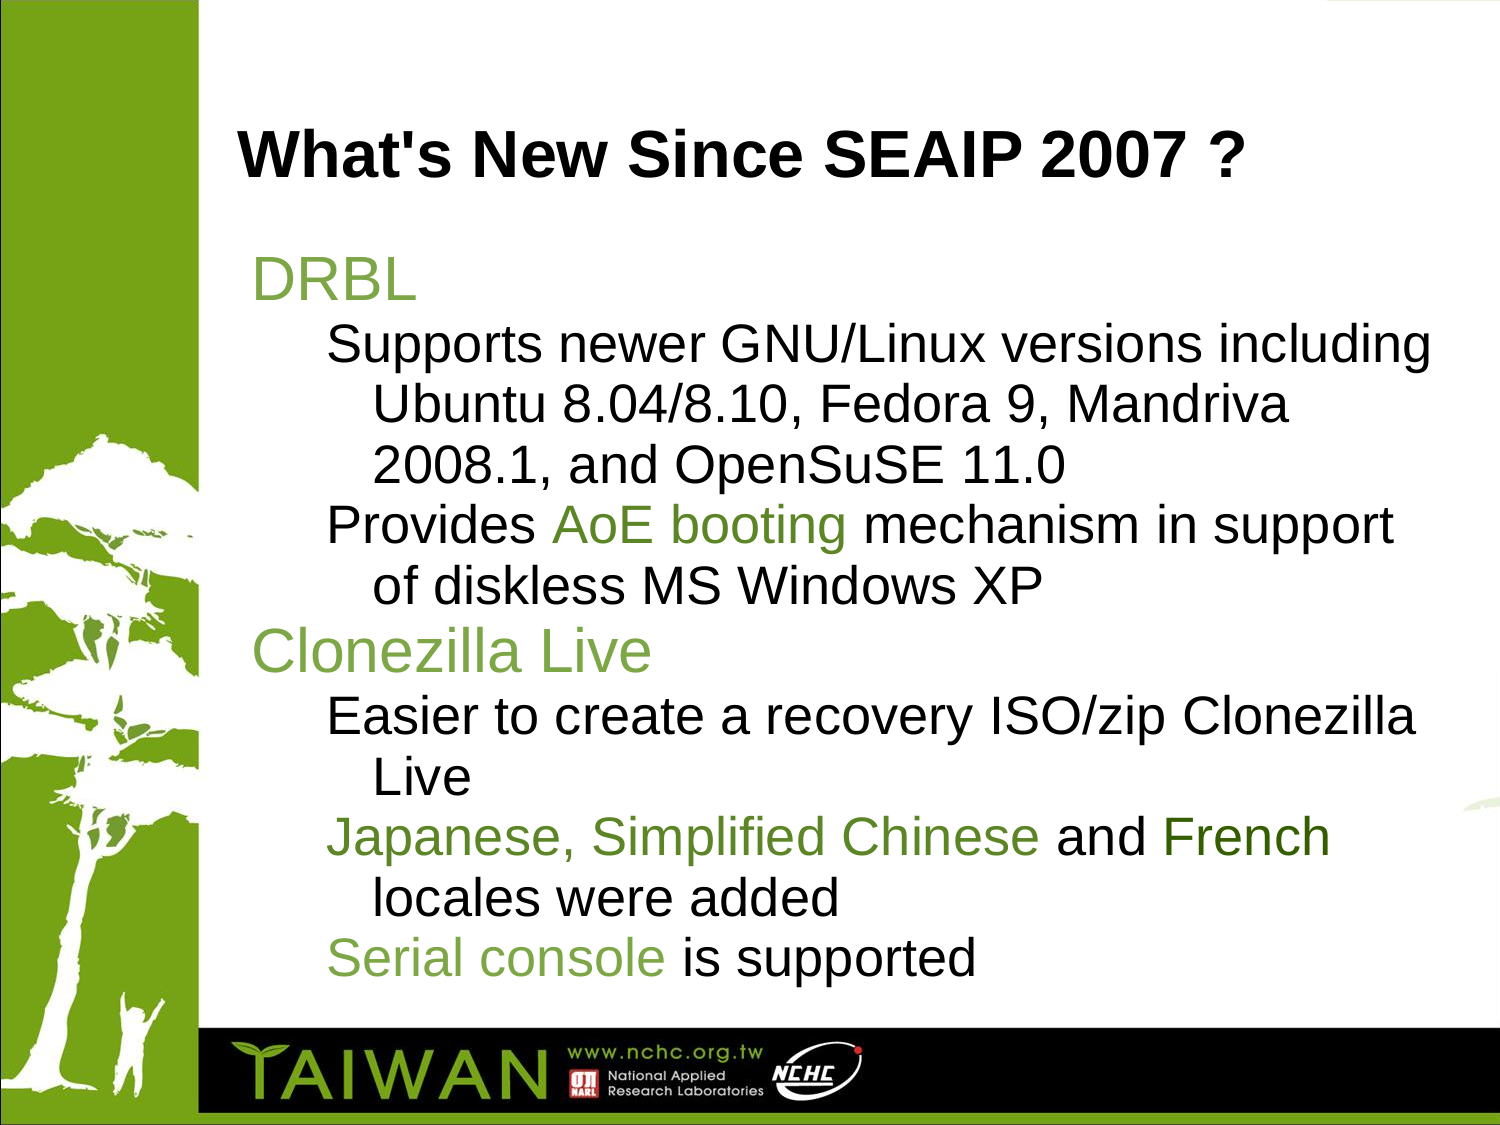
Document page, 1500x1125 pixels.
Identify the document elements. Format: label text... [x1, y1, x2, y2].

title What's New Since SEAIP 2007 ? [224, 53, 1294, 255]
picture [0, 0, 1500, 1125]
text_box DRBL Supports newer GNU/Linux versions including Ubuntu 8.04/8.10, Fedora 9, Mandriva 2008.1, and OpenSuSE 11.0 Provides AoE booting mechanism in support of diskless MS Windows XP Clonezilla Live Easier to create a recovery ISO/zip Clonezilla Live Japanese, Simplified Chinese and French locales were added Serial console is supported [236, 236, 1457, 996]
